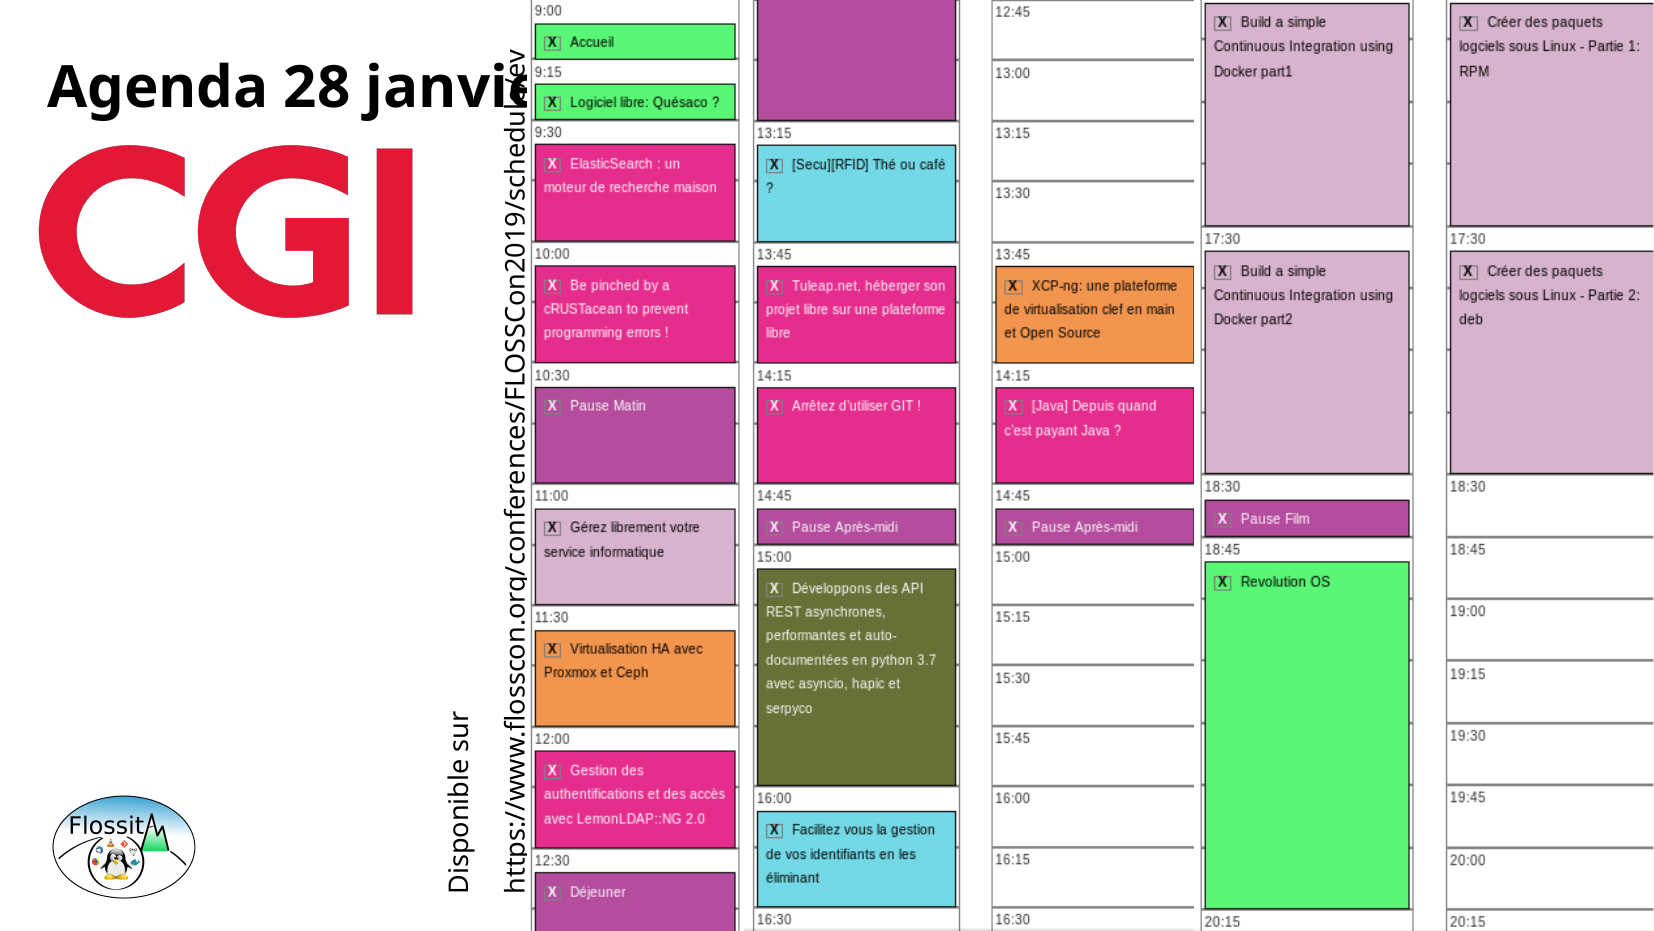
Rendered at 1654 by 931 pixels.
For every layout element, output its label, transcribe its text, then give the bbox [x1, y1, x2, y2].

picture [37, 143, 377, 319]
title Agenda 28 janvier [47, 57, 377, 143]
list Disponible sur https://www.flosscon.org/conferences/FLOSSCon2019/schedule/events#2019-01-28 [377, 23, 527, 910]
picture [527, 0, 1654, 931]
picture [52, 795, 196, 899]
